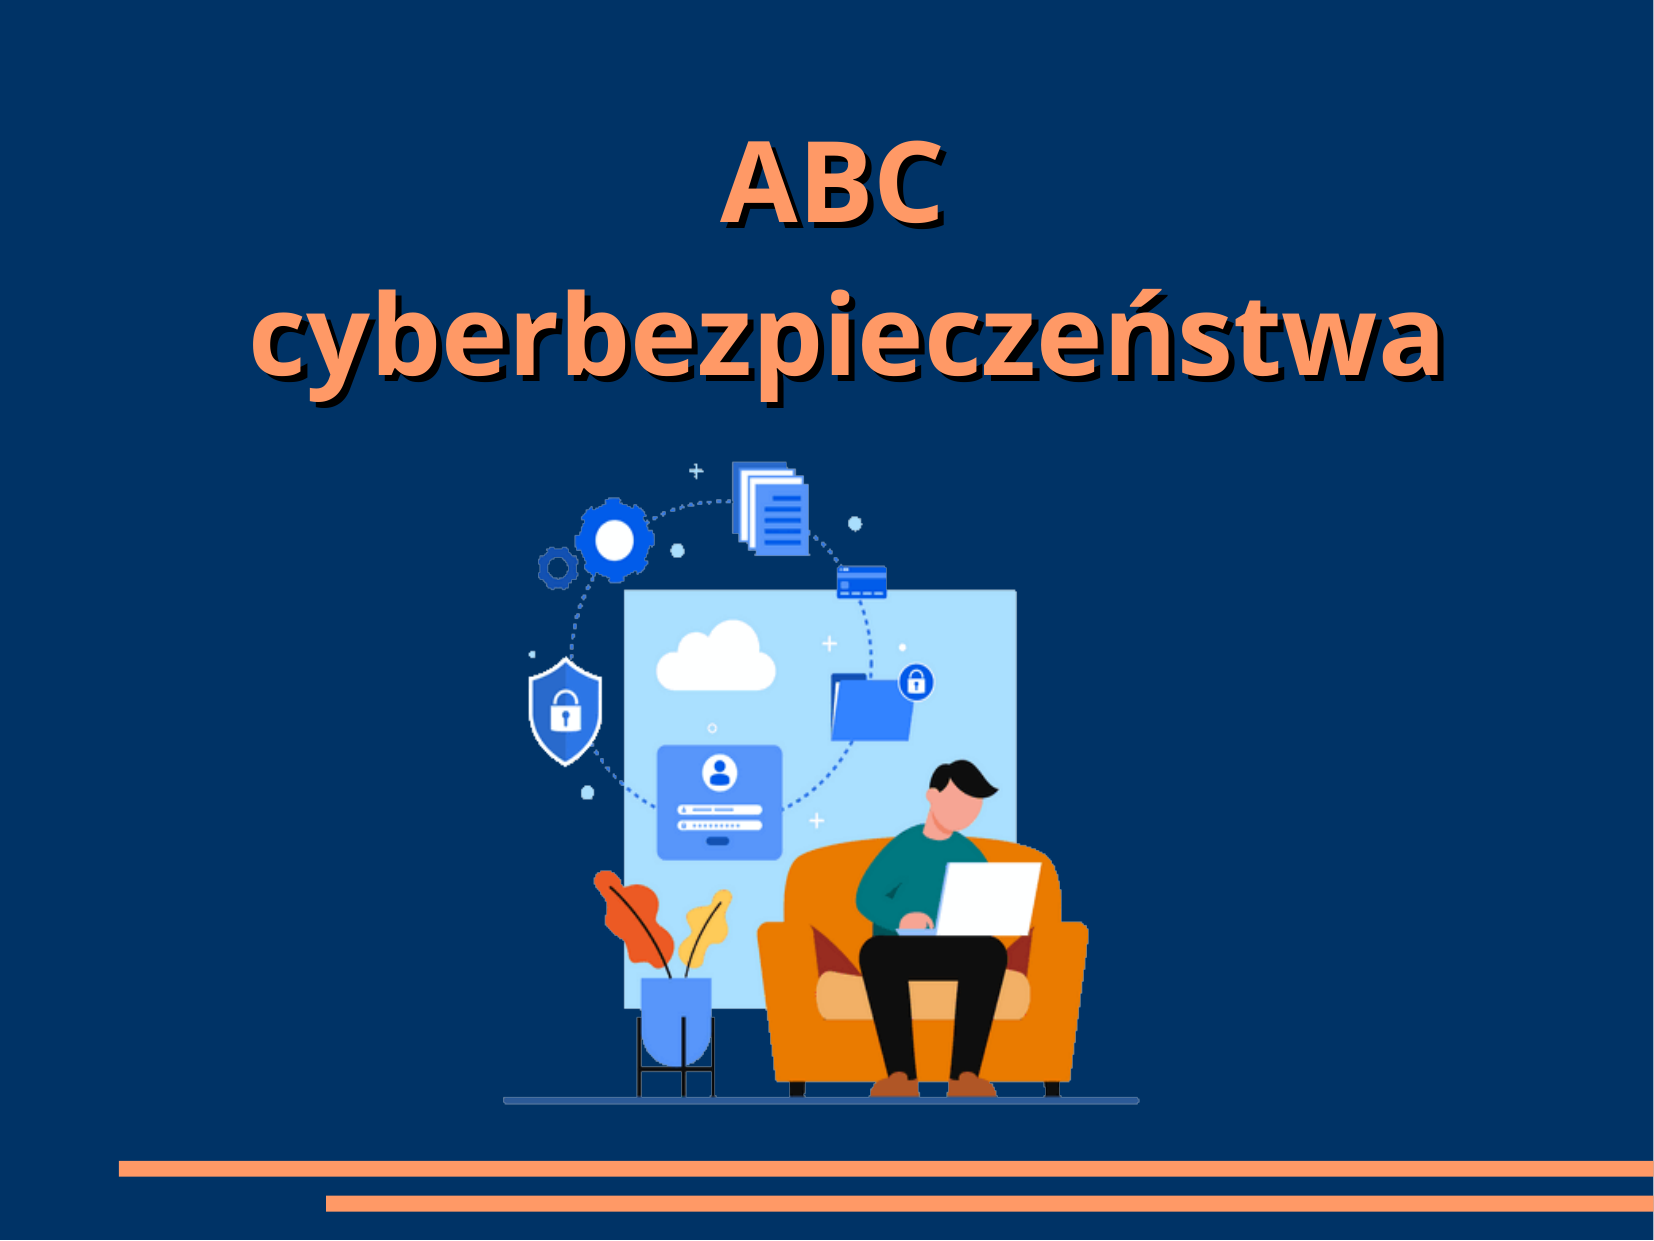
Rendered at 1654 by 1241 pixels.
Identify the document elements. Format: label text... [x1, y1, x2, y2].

title ABC cyberbezpieczeństwa [141, 118, 1554, 393]
picture [448, 413, 1176, 1193]
